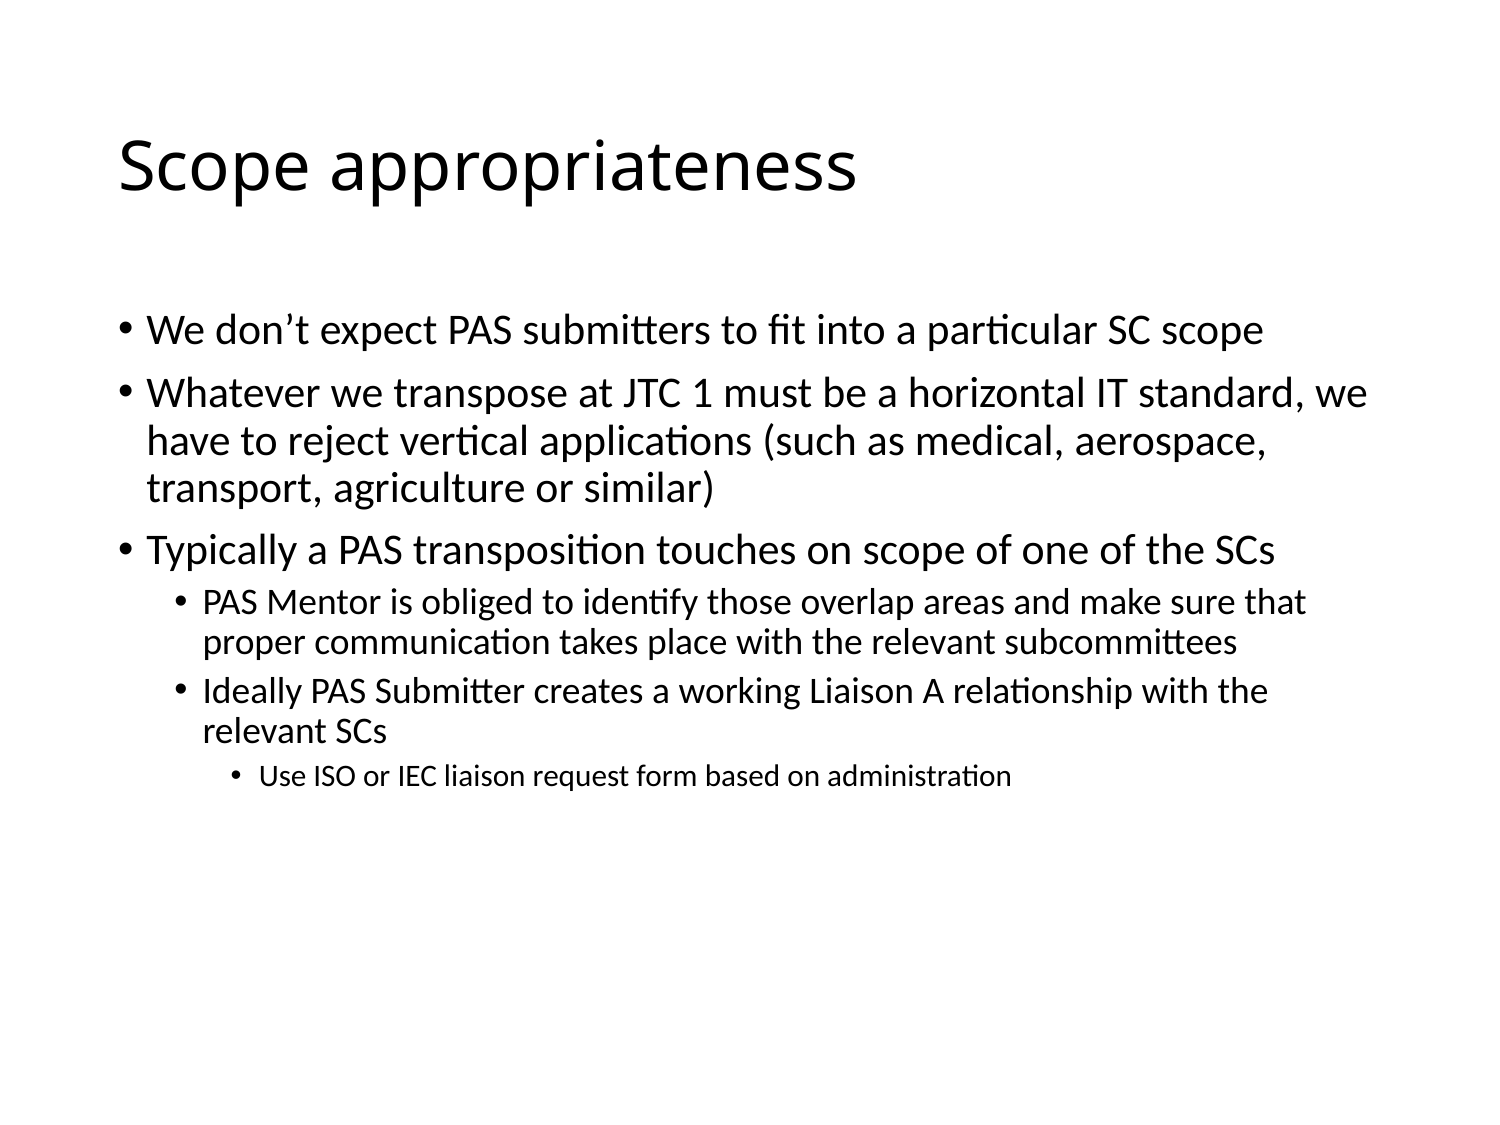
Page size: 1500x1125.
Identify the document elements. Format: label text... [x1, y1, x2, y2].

list We don’t expect PAS submitters to fit into a particular SC scope Whatever we transpose at JTC 1 must be a horizontal IT standard, we have to reject vertical applications (such as medical, aerospace, transport, agriculture or similar) Typically a PAS transposition touches on scope of one of the SCs PAS Mentor is obliged to identify those overlap areas and make sure that proper communication takes place with the relevant subcommittees Ideally PAS Submitter creates a working Liaison A relationship with the relevant SCs Use ISO or IEC liaison request form based on administration [103, 299, 1397, 1014]
title Scope appropriateness [103, 59, 1397, 278]
